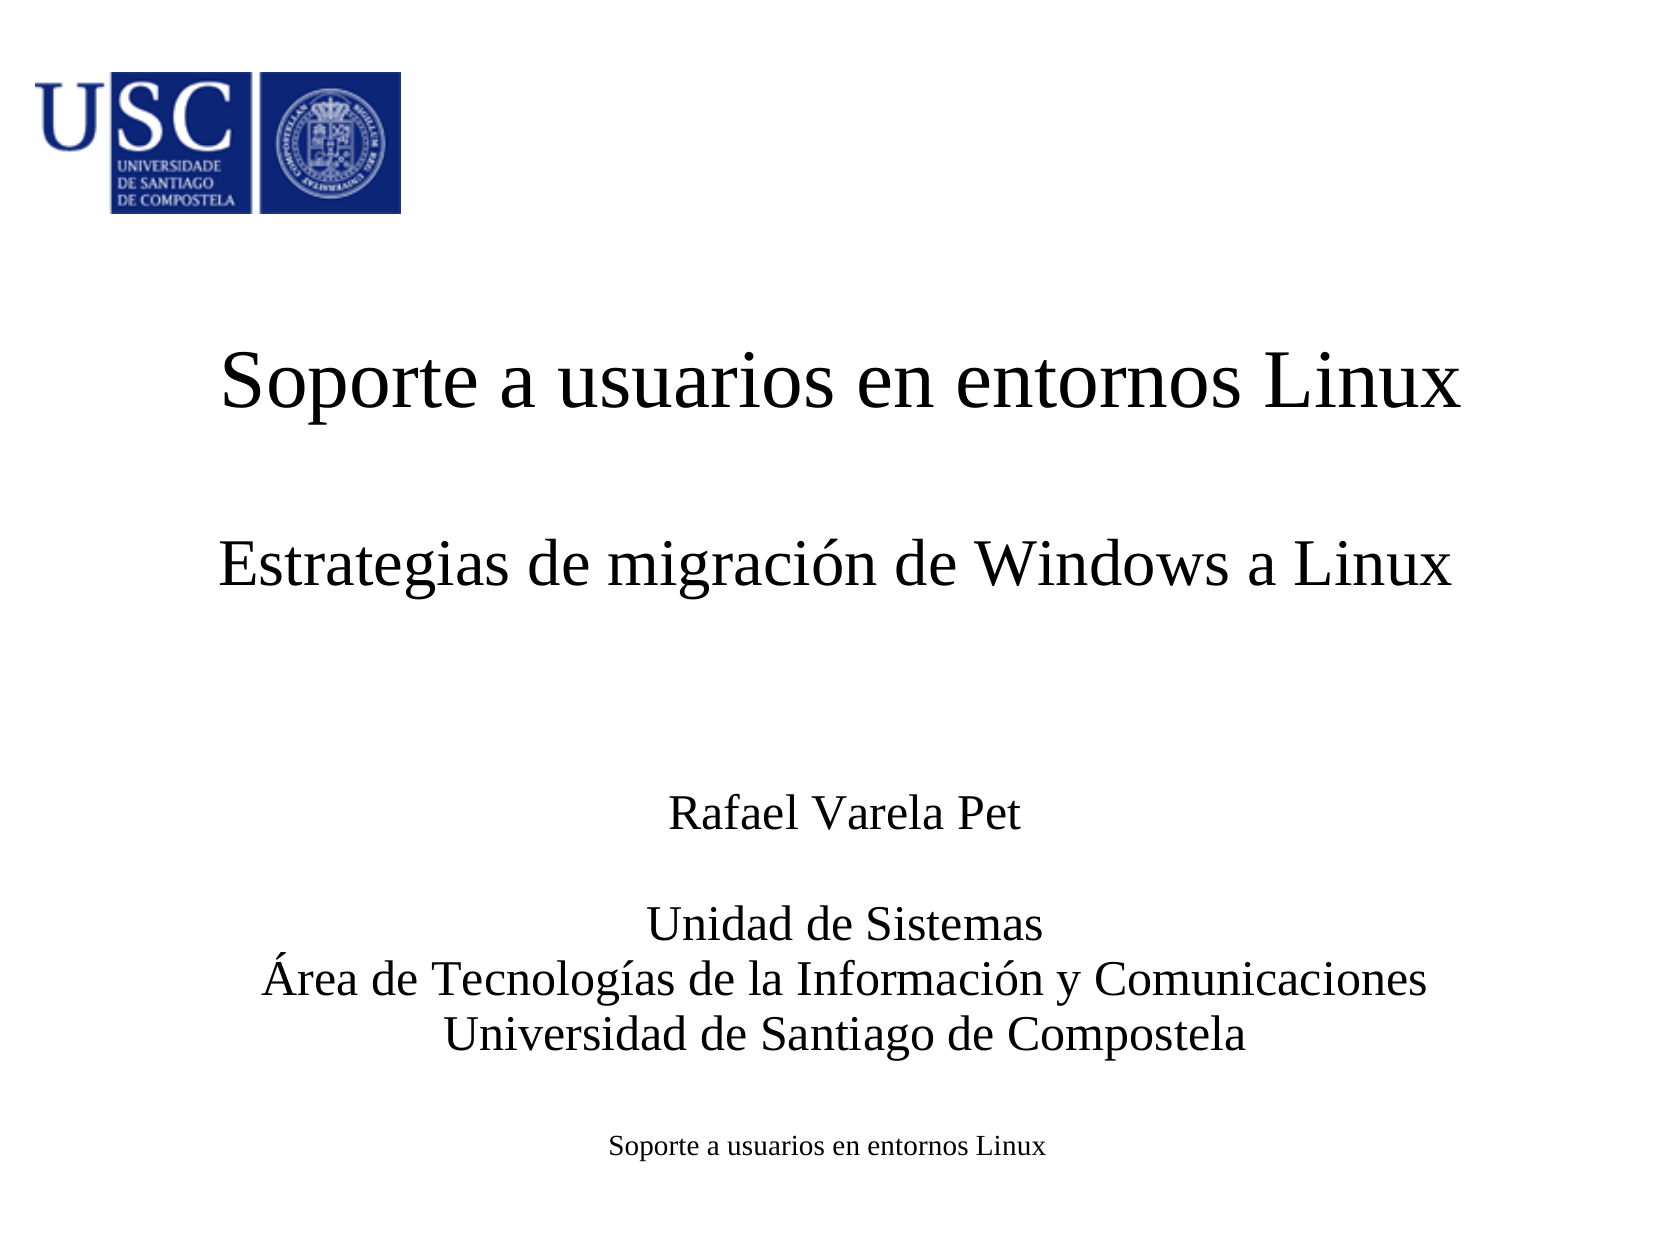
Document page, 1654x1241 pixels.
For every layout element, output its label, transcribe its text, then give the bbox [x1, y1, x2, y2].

text_box Rafael Varela Pet Unidad de Sistemas Área de Tecnologías de la Información y Comunicaciones Universidad de Santiago de Compostela [121, 720, 1534, 1127]
title Estrategias de migración de Windows a Linux [79, 445, 1559, 681]
picture [35, 72, 401, 214]
title Soporte a usuarios en entornos Linux [85, 261, 1564, 497]
